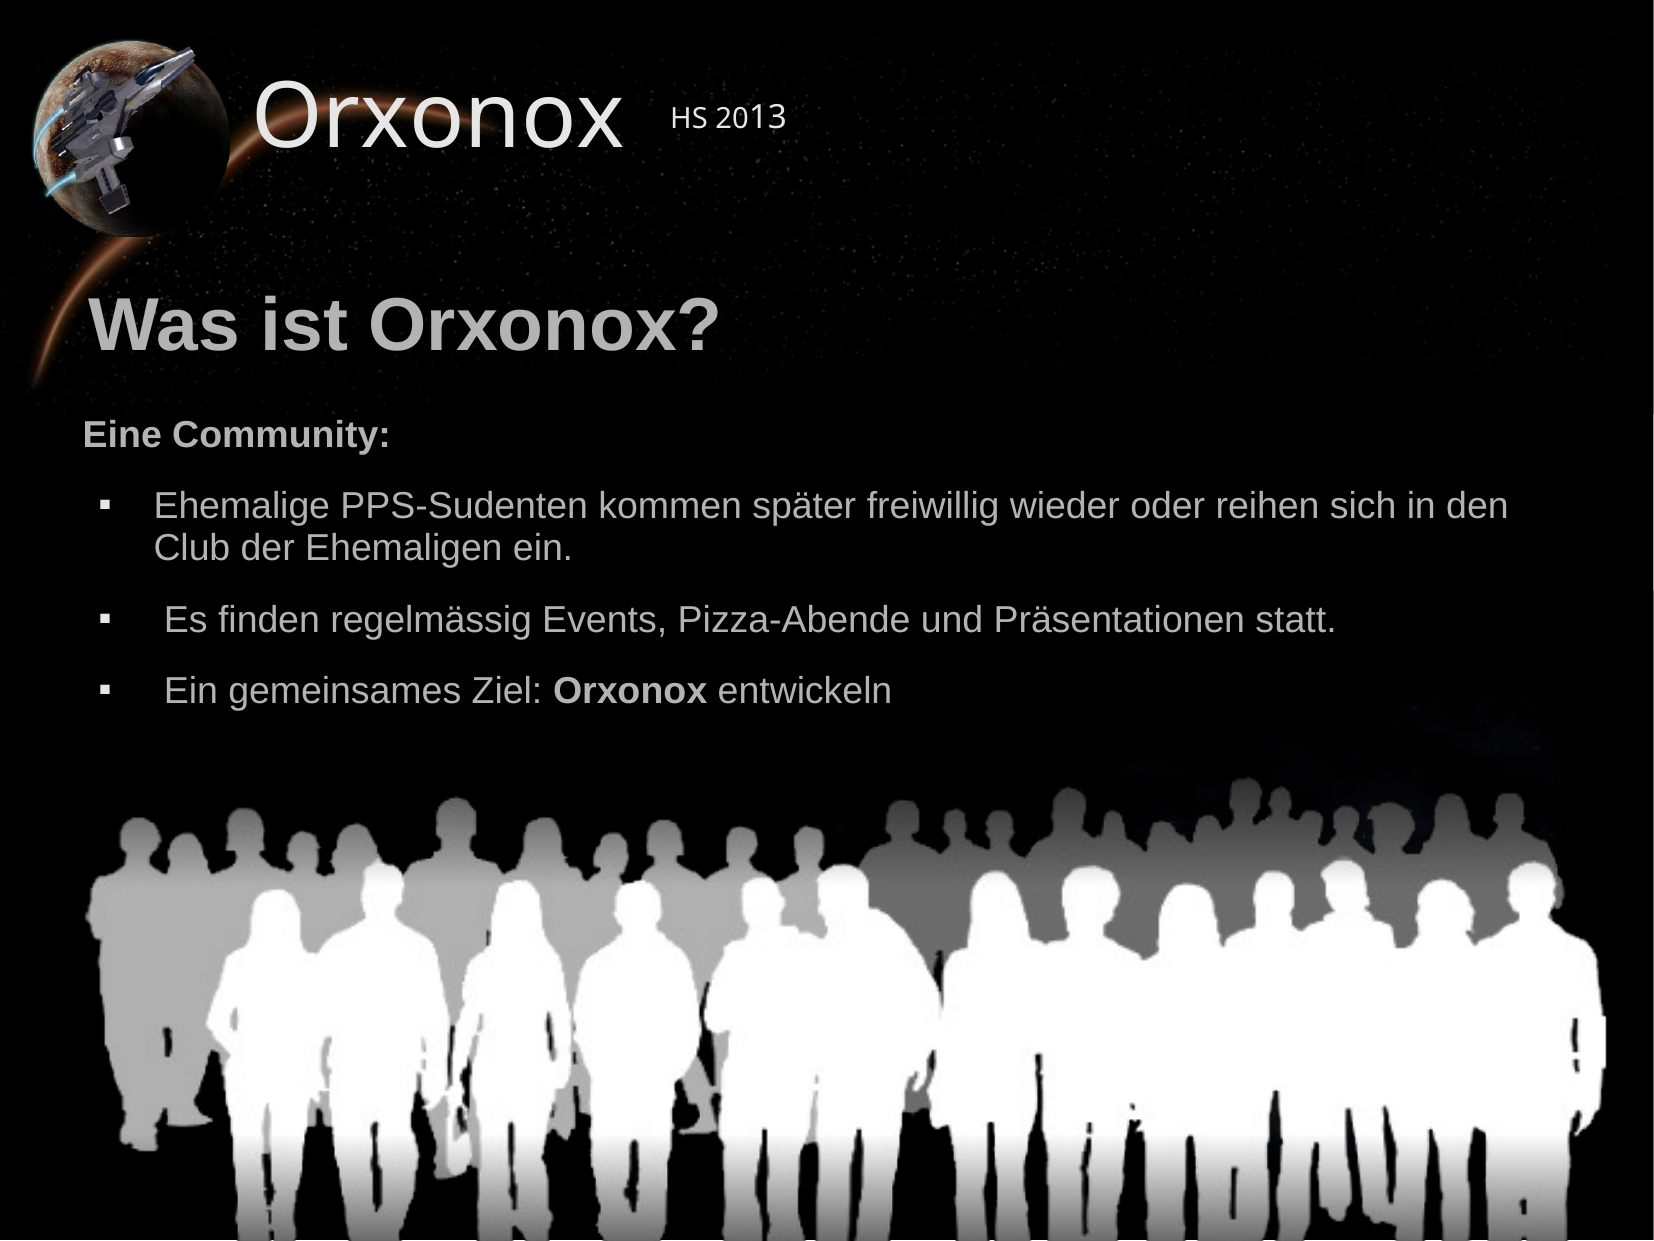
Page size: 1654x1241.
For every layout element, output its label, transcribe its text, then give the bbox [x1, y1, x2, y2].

list Eine Community: Ehemalige PPS-Sudenten kommen später freiwillig wieder oder reihen sich in den Club der Ehemaligen ein. Es finden regelmässig Events, Pizza-Abende und Präsentationen statt. Ein gemeinsames Ziel: Orxonox entwickeln [82, 413, 1571, 767]
picture [59, 590, 1654, 1241]
title Was ist Orxonox? [88, 273, 1577, 377]
picture [0, 0, 1654, 521]
